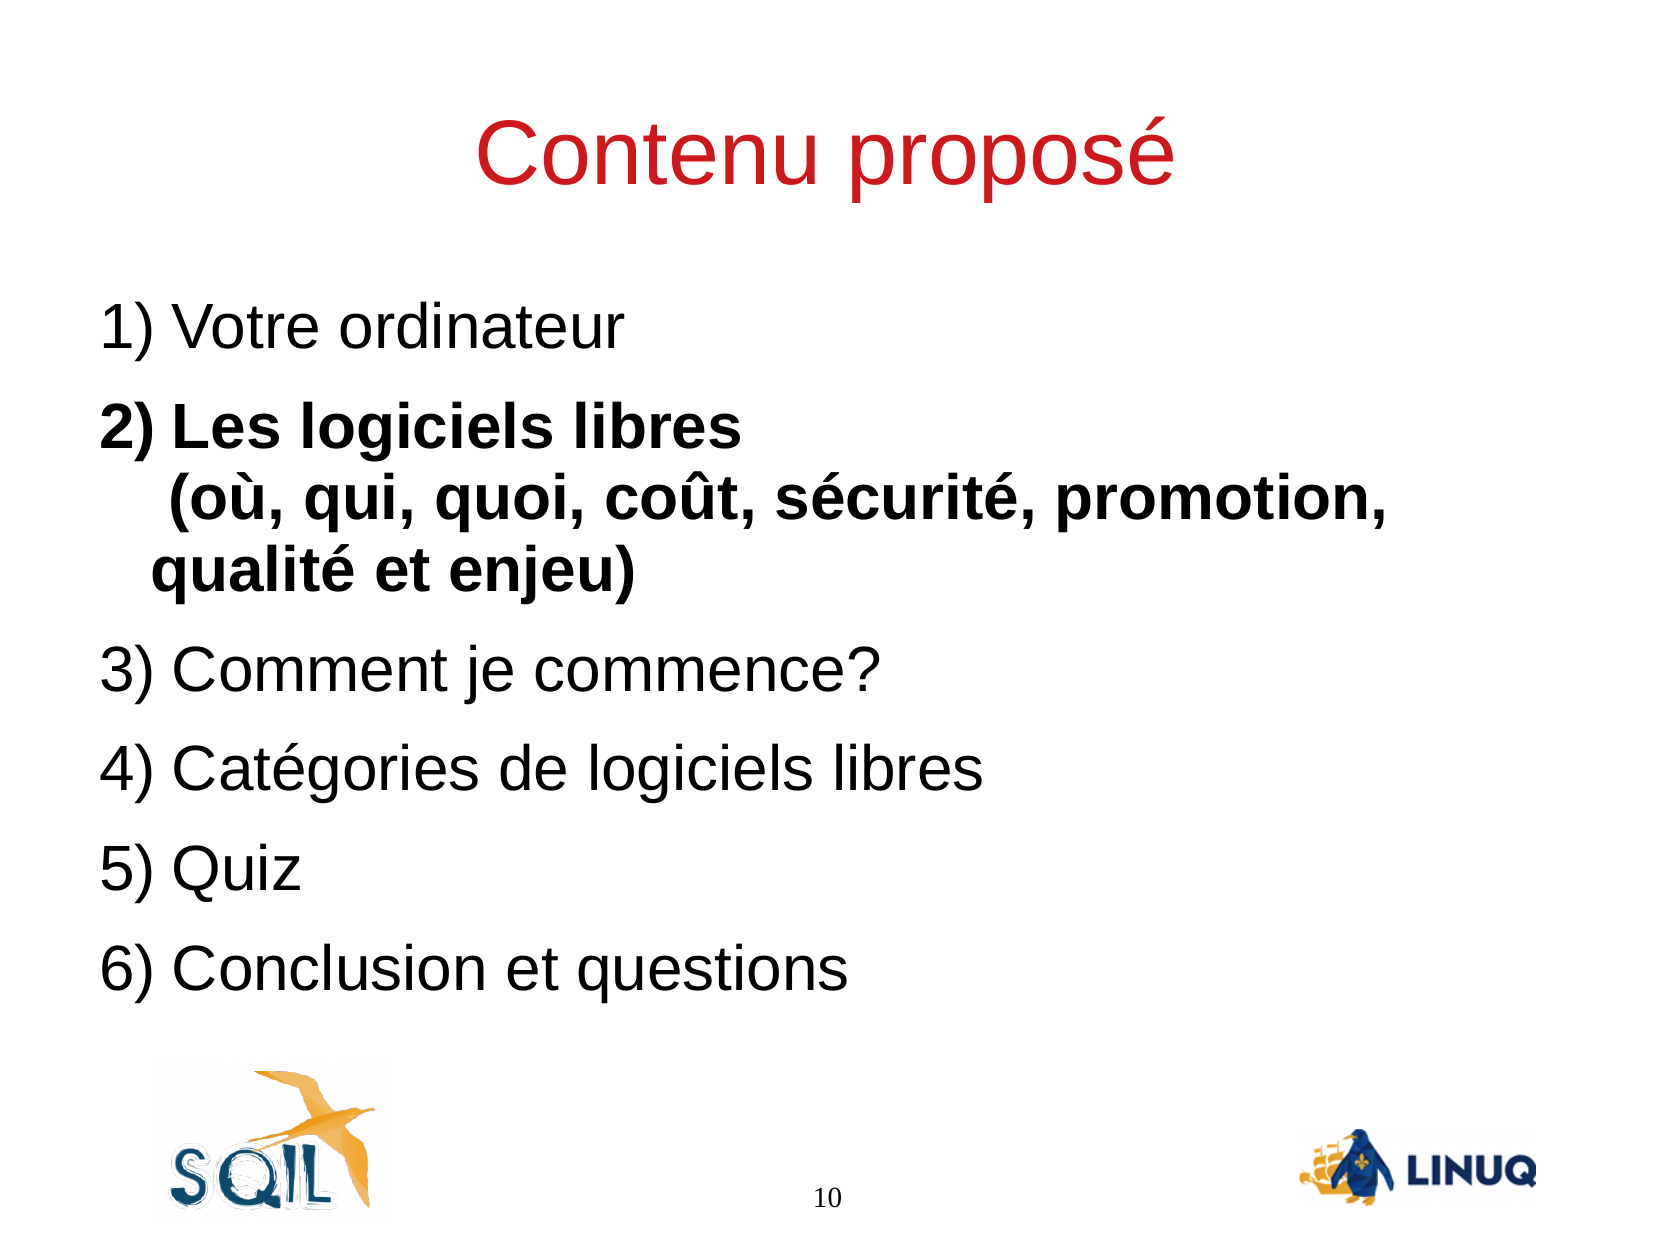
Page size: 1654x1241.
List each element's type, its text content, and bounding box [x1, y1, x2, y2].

picture [1299, 1129, 1536, 1206]
picture [153, 1060, 390, 1220]
title Contenu proposé [82, 49, 1571, 257]
list Votre ordinateur Les logiciels libres (où, qui, quoi, coût, sécurité, promotion, qualité et enjeu) Comment je commence? Catégories de logiciels libres Quiz Conclusion et questions [82, 290, 1571, 1010]
